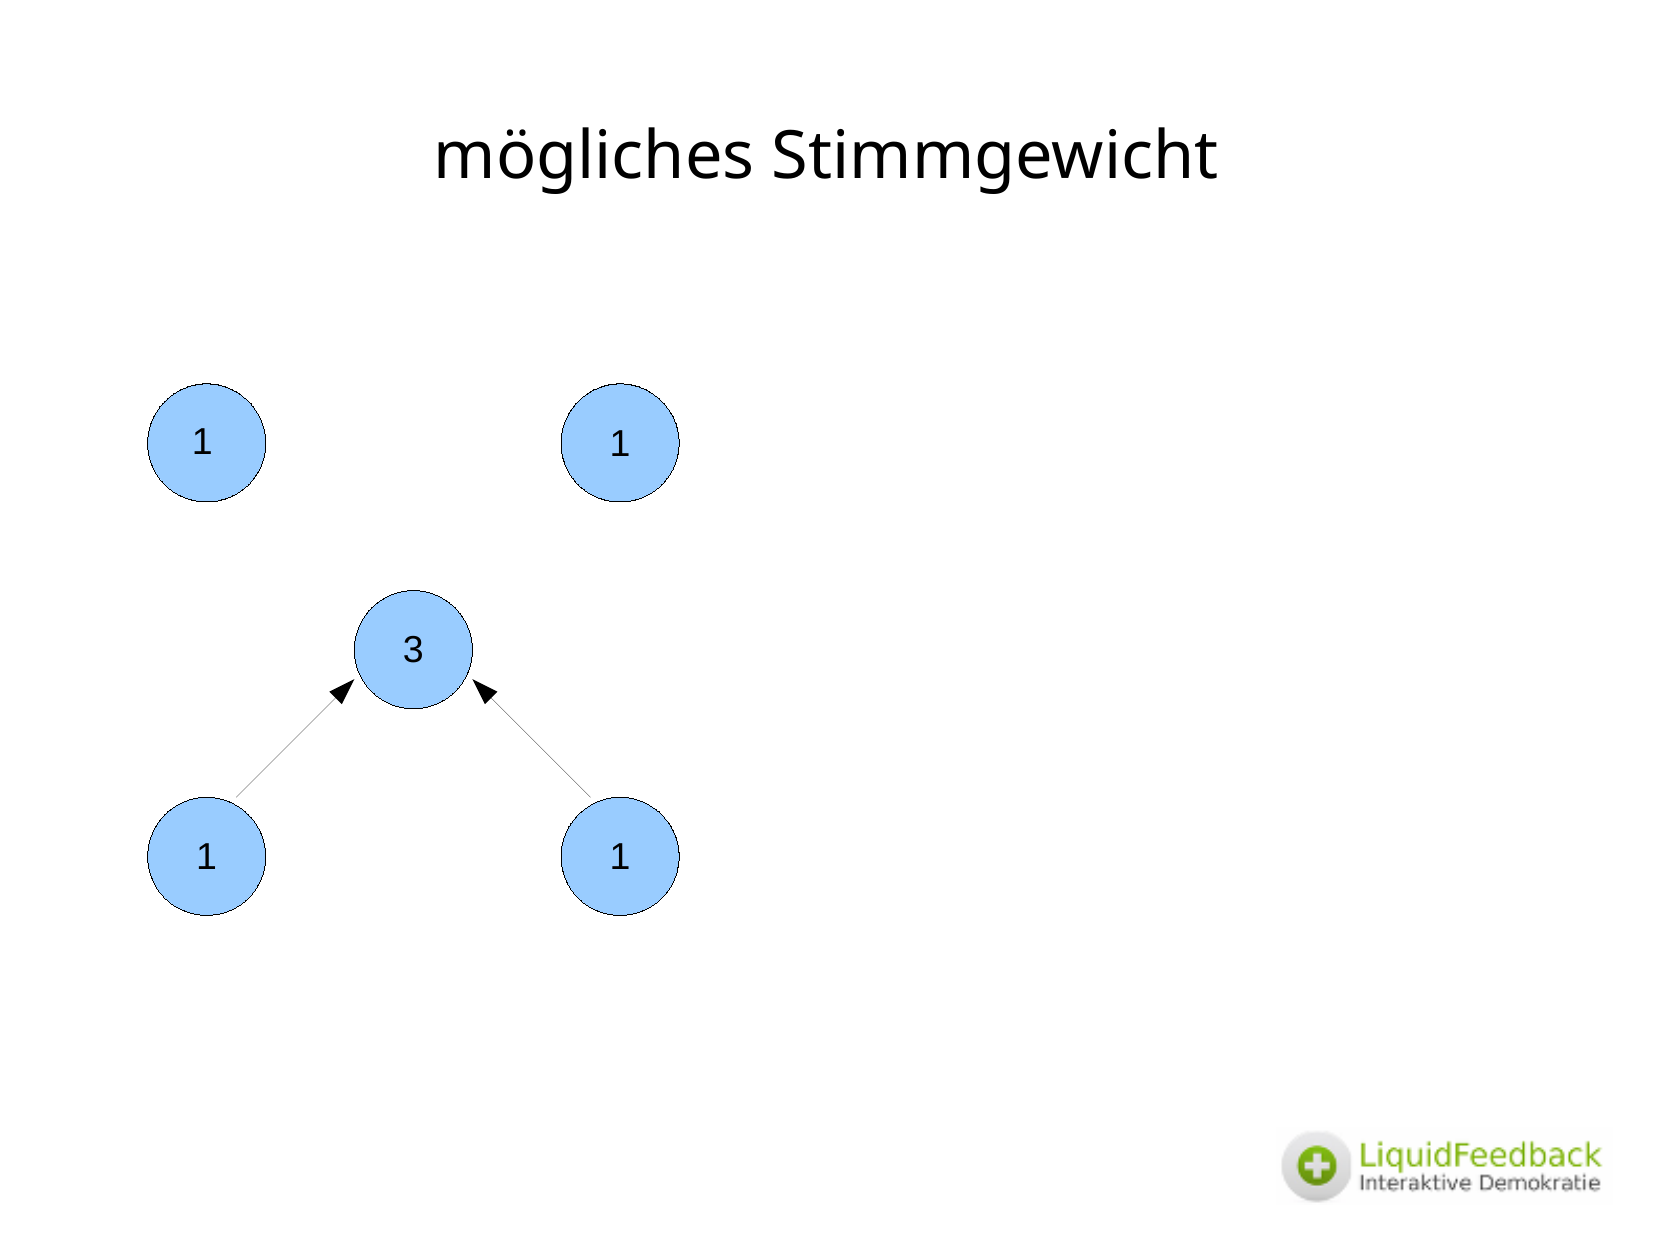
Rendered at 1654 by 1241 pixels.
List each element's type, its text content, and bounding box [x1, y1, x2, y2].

text_box 1 [147, 797, 266, 916]
title mögliches Stimmgewicht [82, 49, 1571, 257]
text_box 1 [561, 383, 680, 502]
text_box [147, 383, 266, 502]
text_box 1 [177, 413, 228, 472]
picture [1276, 1127, 1613, 1205]
text_box 3 [354, 590, 473, 709]
text_box 1 [561, 797, 680, 916]
